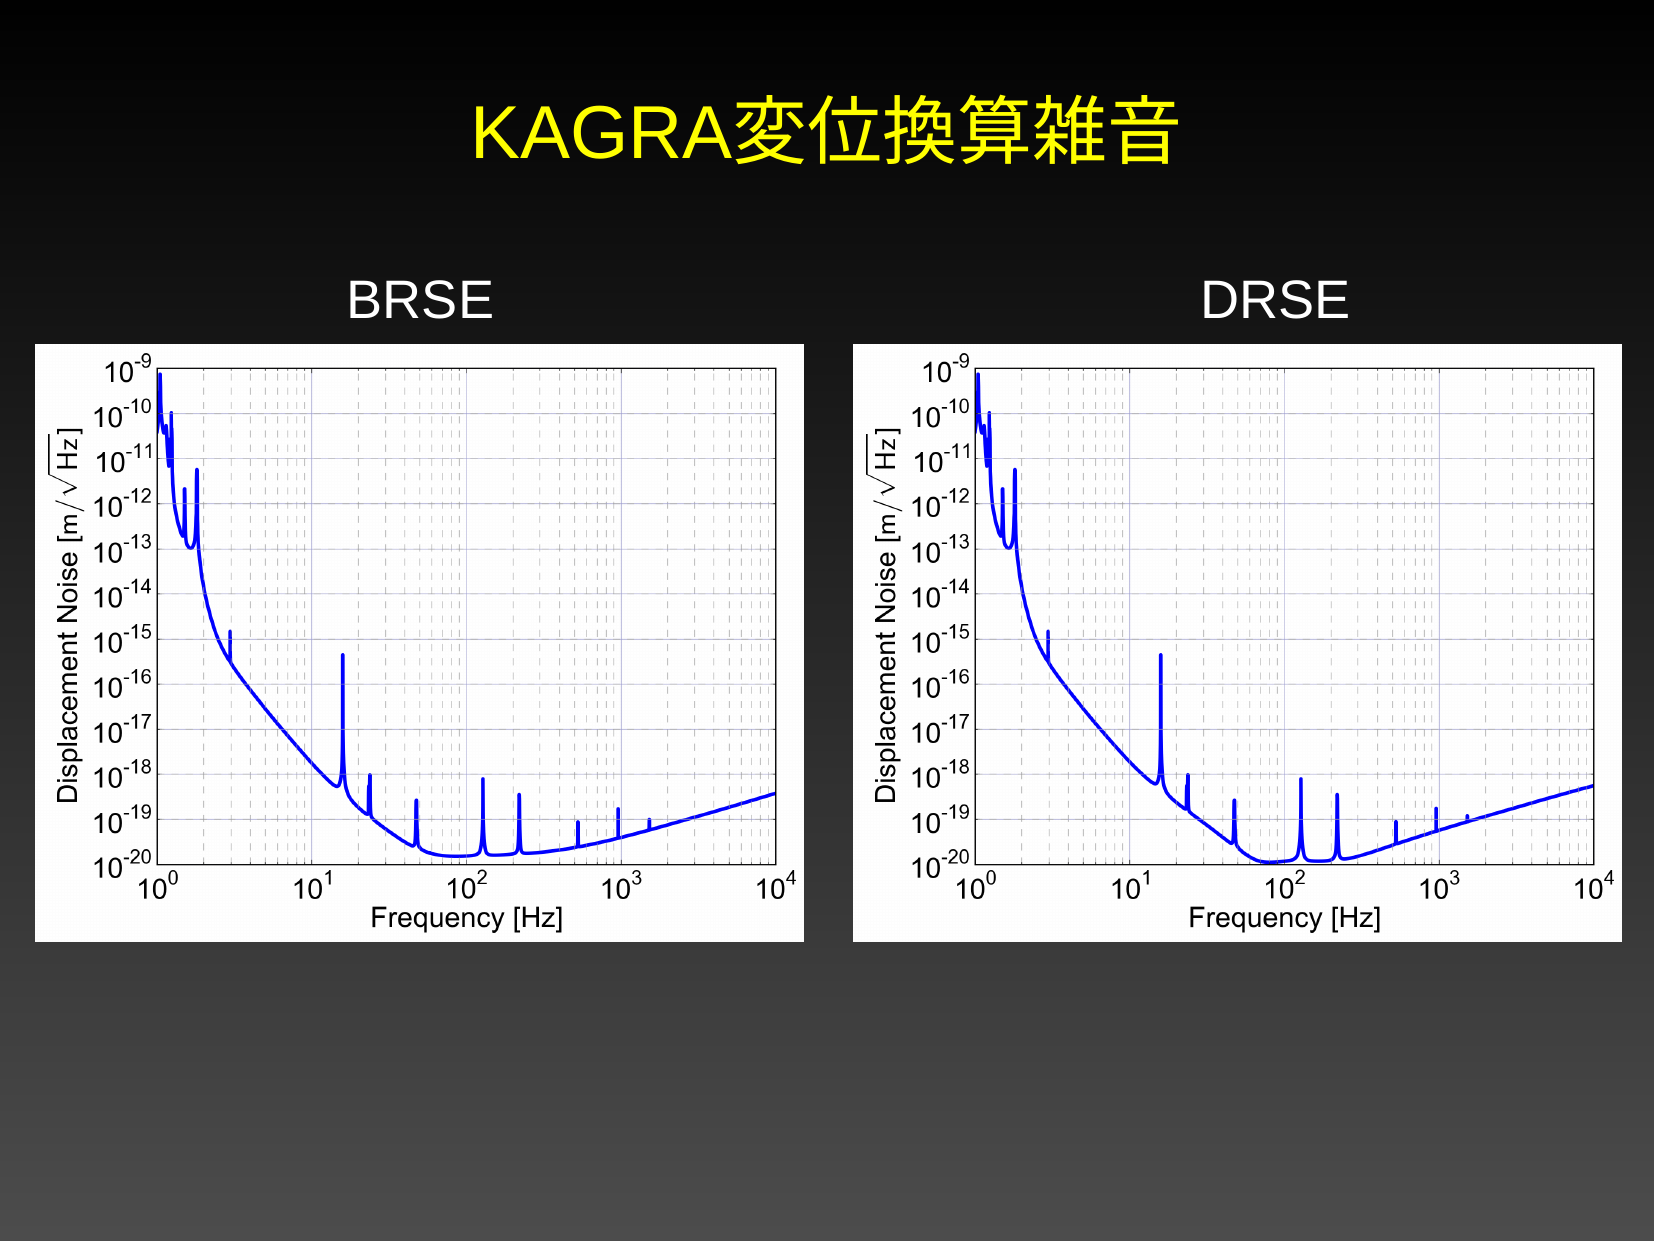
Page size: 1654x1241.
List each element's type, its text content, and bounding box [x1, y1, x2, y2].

text_box DRSE [1185, 262, 1366, 338]
text_box KAGRA変位換算雑音 [455, 64, 1198, 164]
text_box BRSE [331, 262, 510, 338]
picture [853, 344, 1622, 942]
picture [35, 344, 804, 942]
